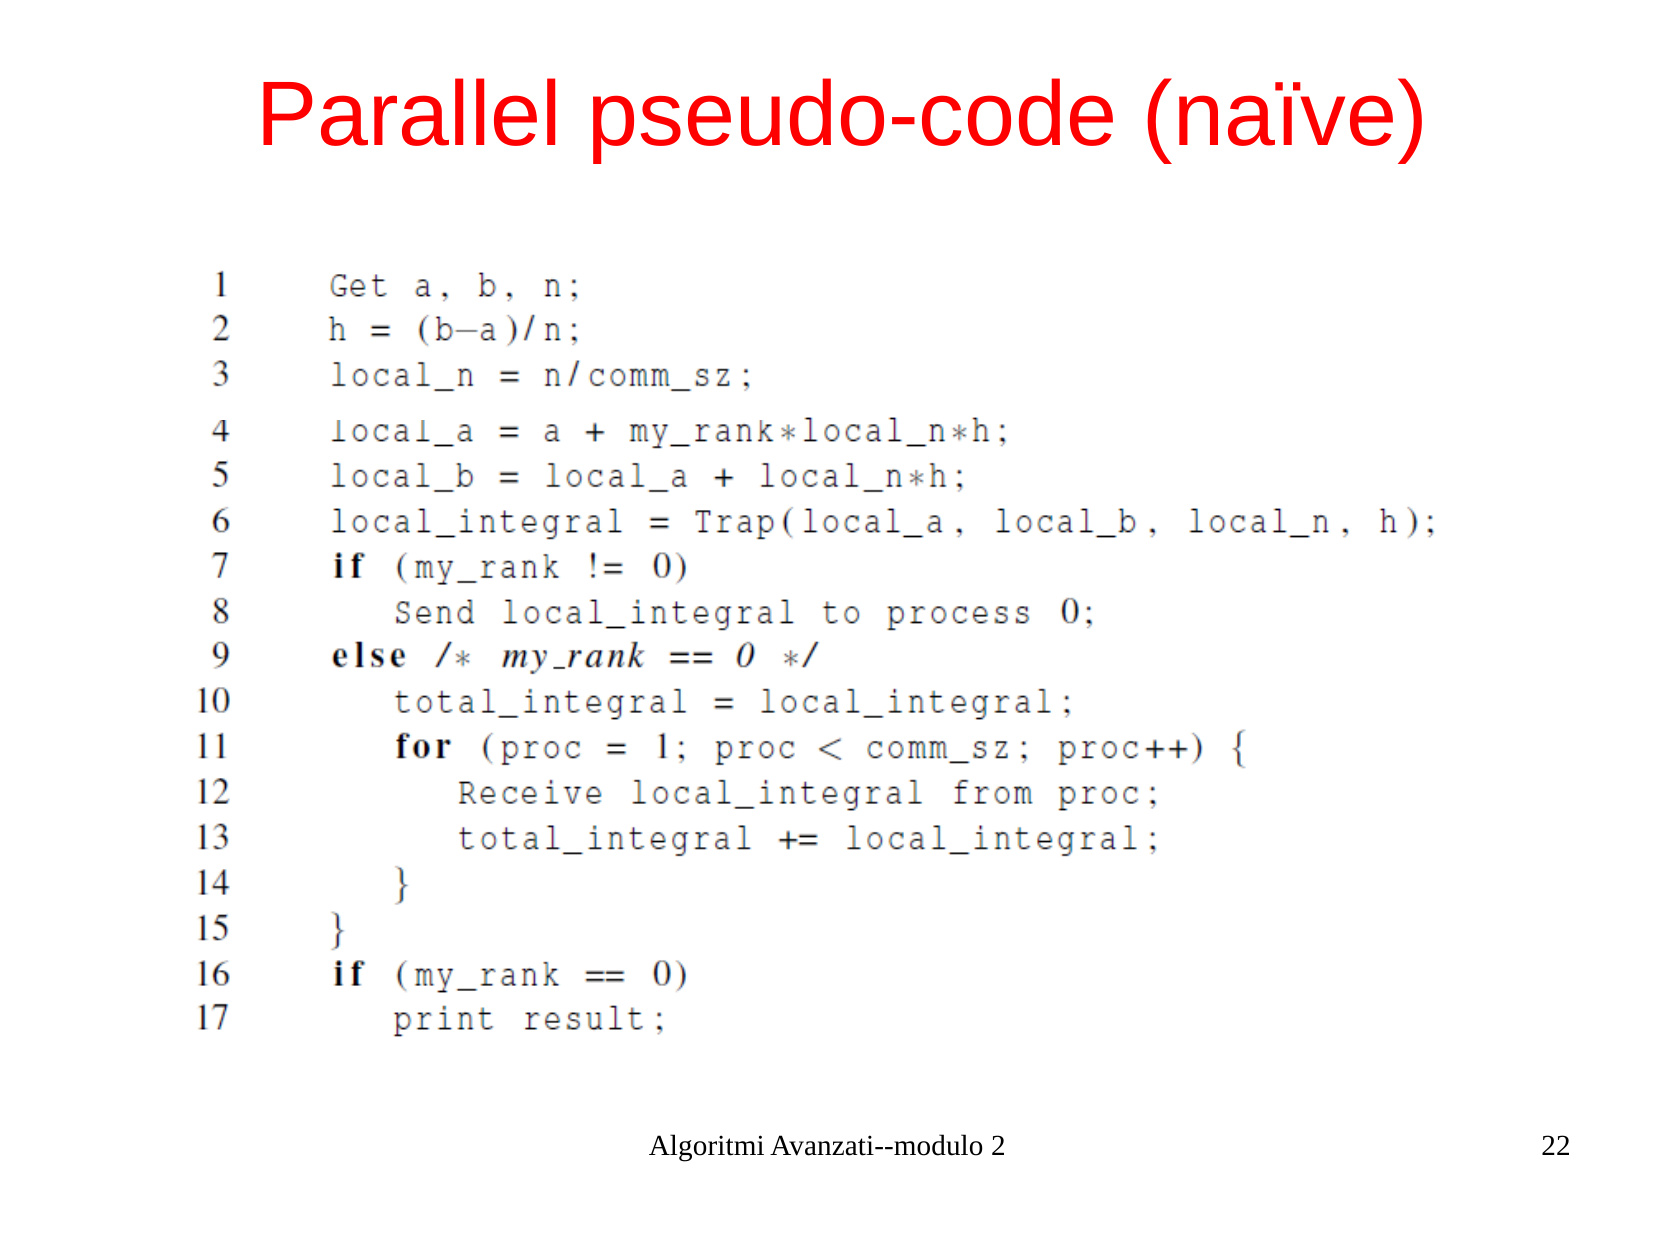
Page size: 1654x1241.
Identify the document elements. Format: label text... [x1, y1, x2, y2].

title Parallel pseudo-code (naïve) [82, 49, 1571, 257]
picture [187, 246, 1464, 1051]
